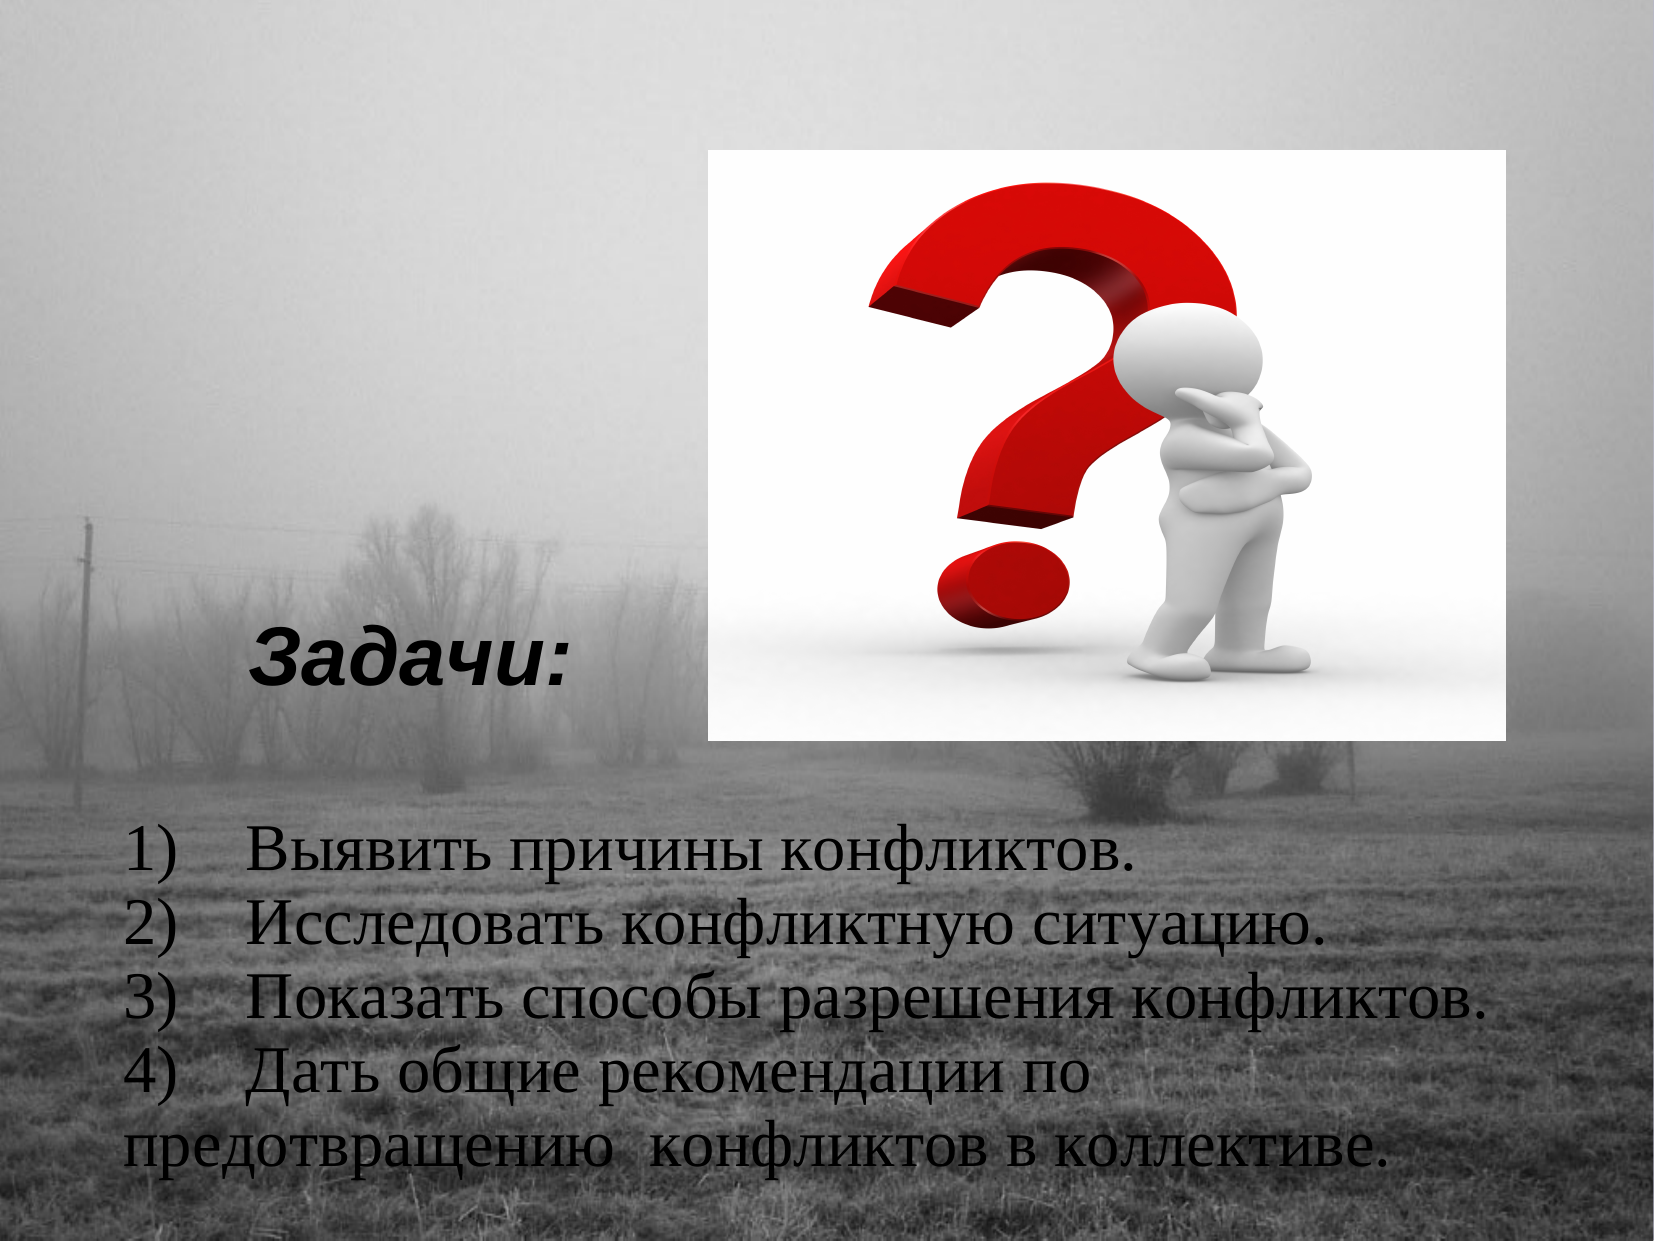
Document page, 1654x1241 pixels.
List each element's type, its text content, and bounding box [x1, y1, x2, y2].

picture [0, 0, 1654, 1241]
title Задачи: [0, 561, 1117, 754]
subtitle 1) Выявить причины конфликтов. 2) Исследовать конфликтную ситуацию. 3) Показать способы разрешения конфликтов. 4) Дать общие рекомендации по предотвращению конфликтов в коллективе. [123, 662, 1536, 1182]
